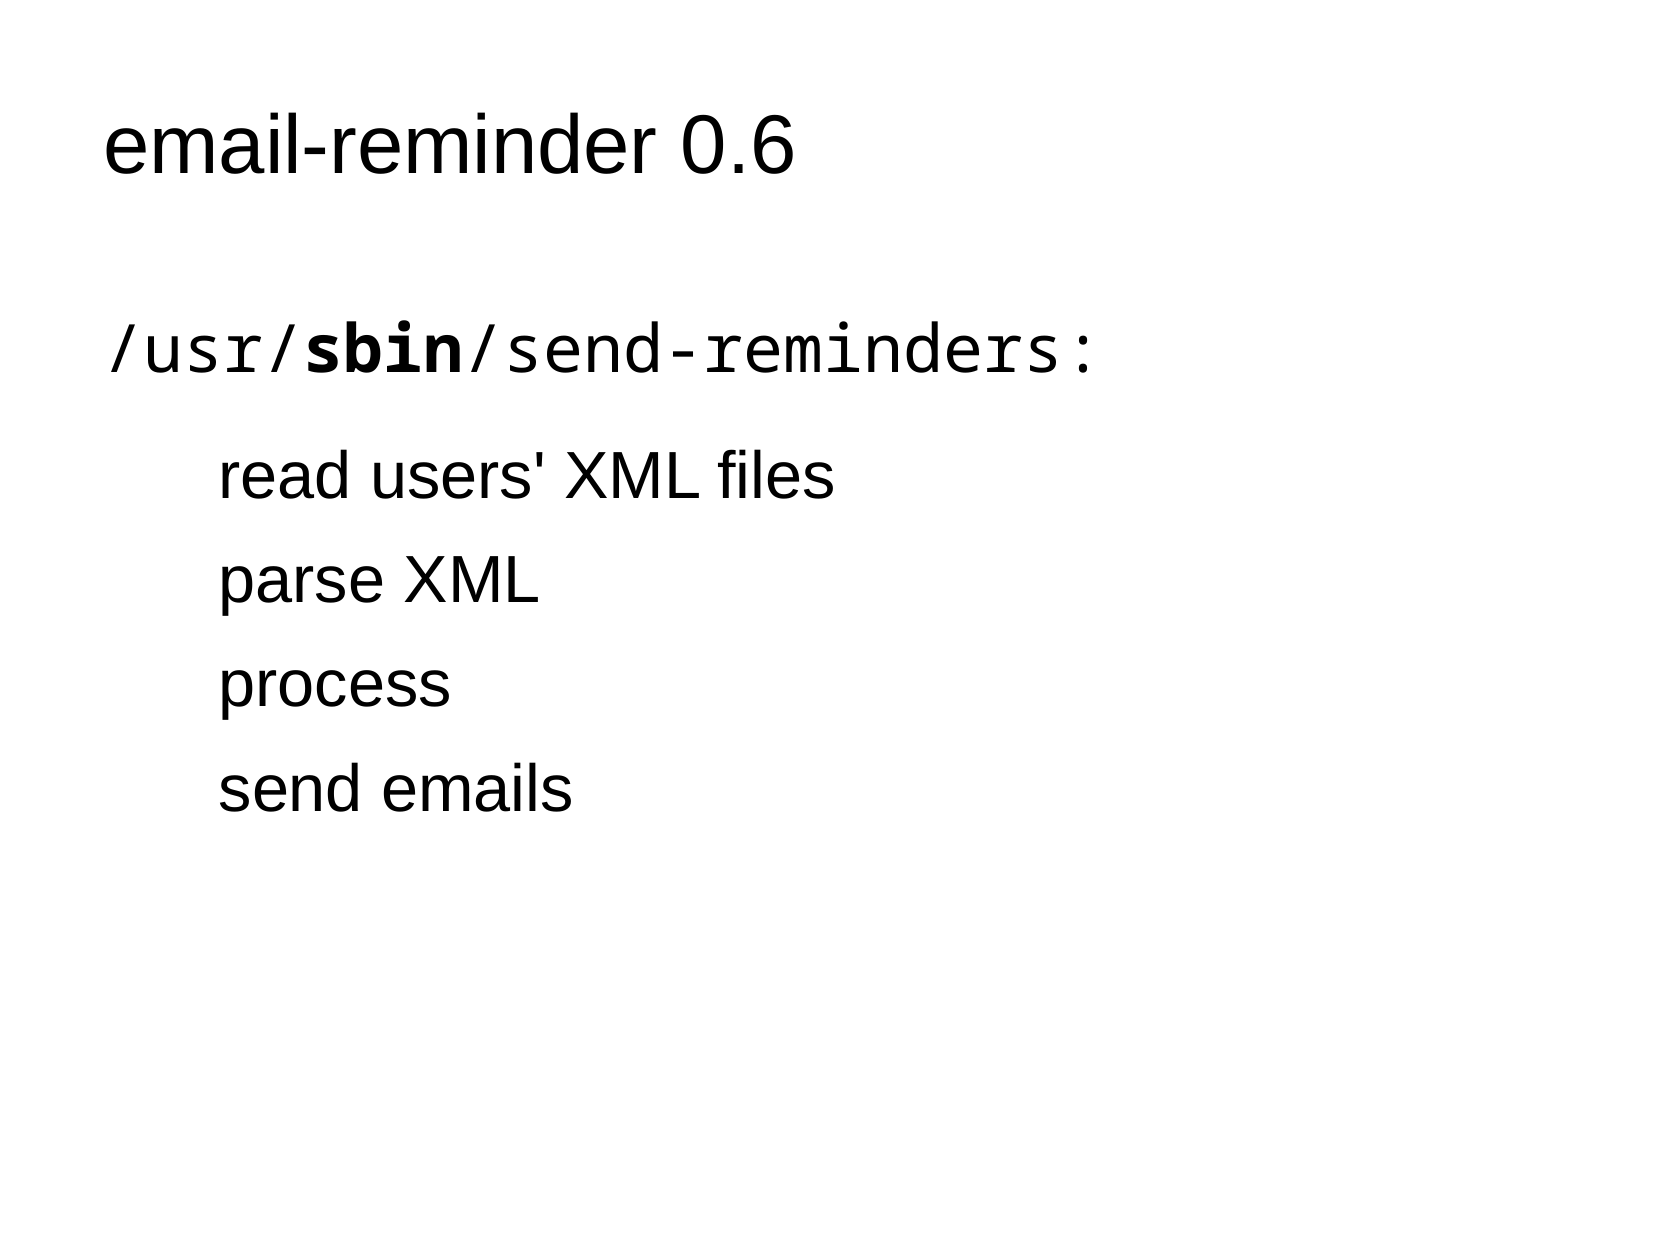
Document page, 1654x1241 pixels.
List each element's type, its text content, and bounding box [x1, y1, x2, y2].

text_box /usr/sbin/send-reminders: [88, 293, 1123, 386]
text_box email-reminder 0.6 [88, 90, 857, 209]
list read users' XML files parse XML process send emails [200, 437, 975, 916]
